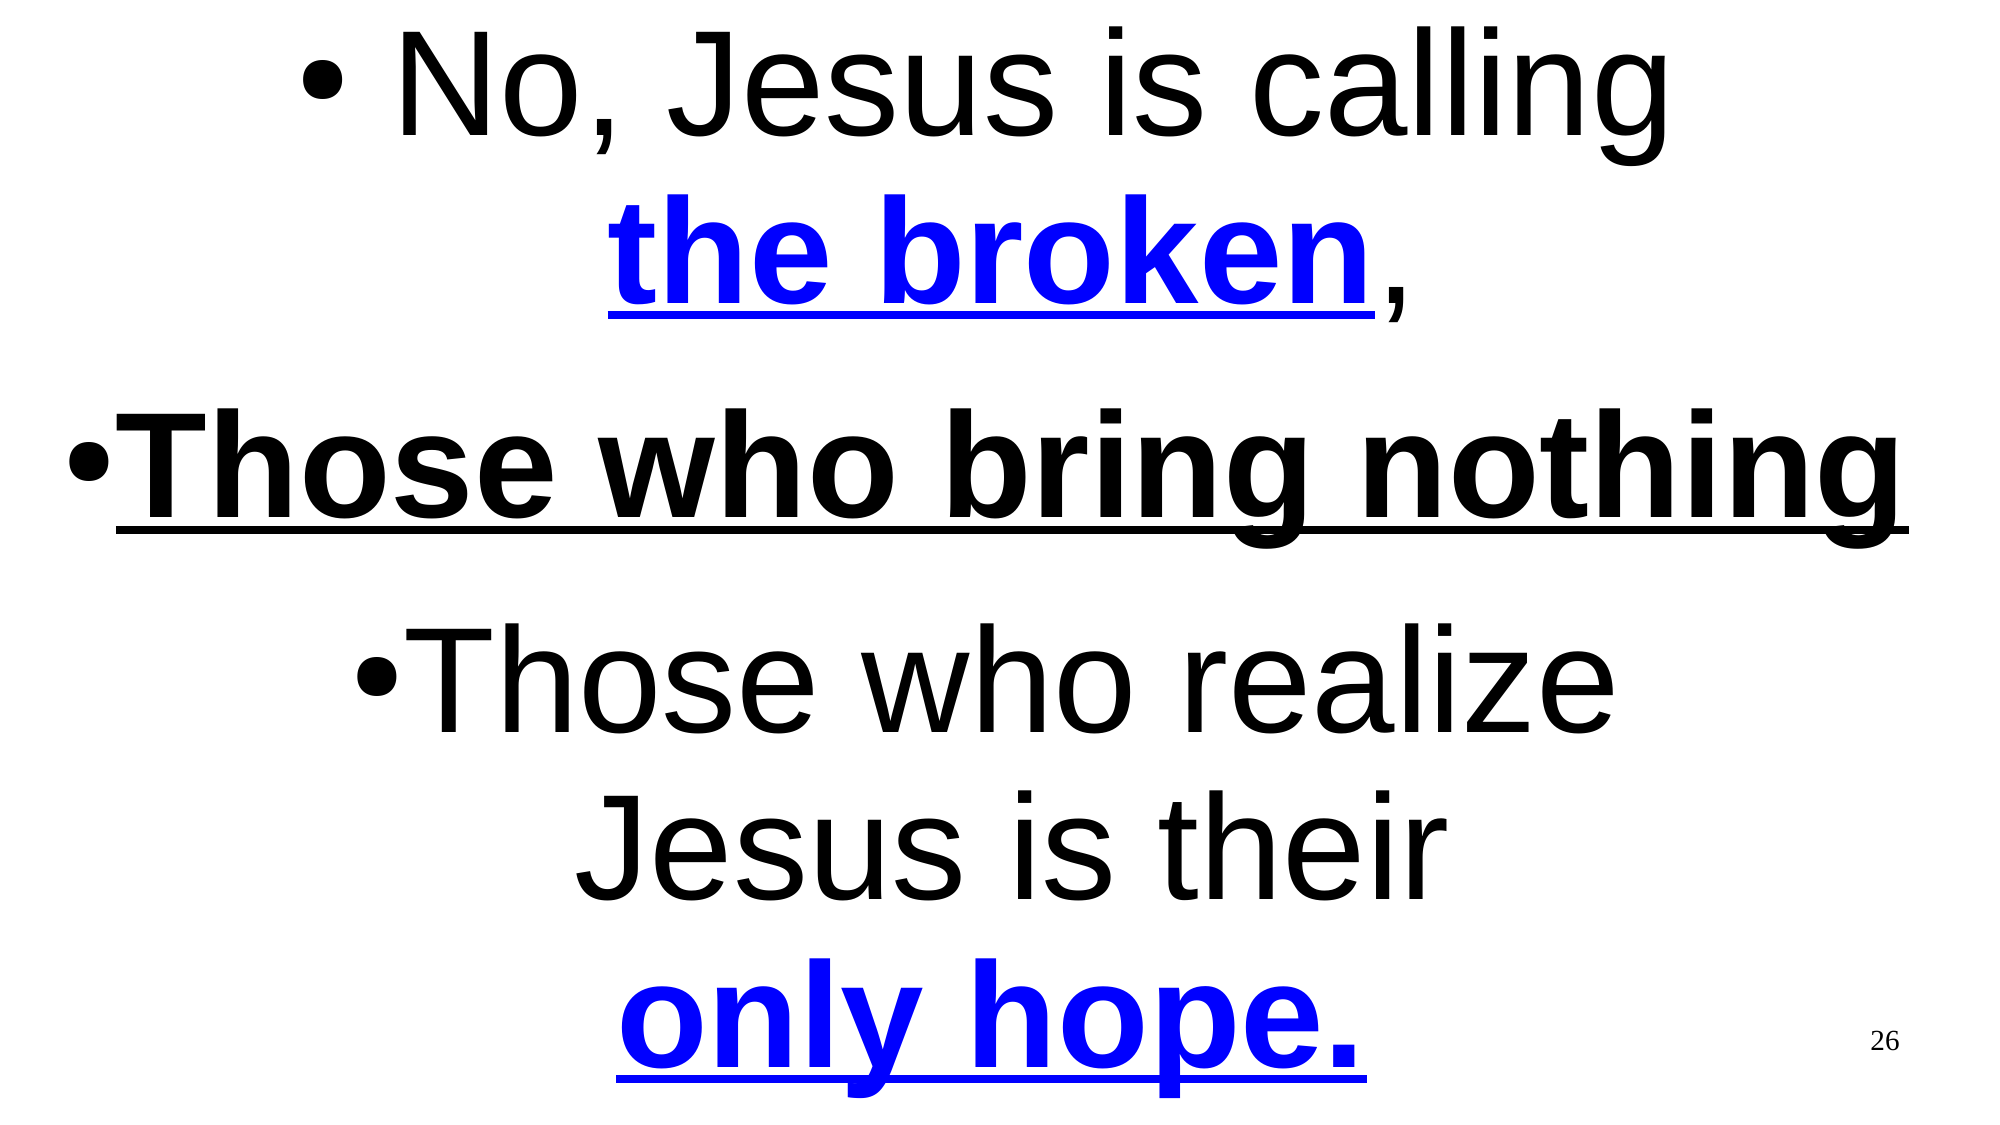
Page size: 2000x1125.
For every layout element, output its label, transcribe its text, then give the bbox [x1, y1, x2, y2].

list No, Jesus is calling the broken, Those who bring nothing Those who realize Jesus is their only hope. [0, 0, 1996, 1123]
